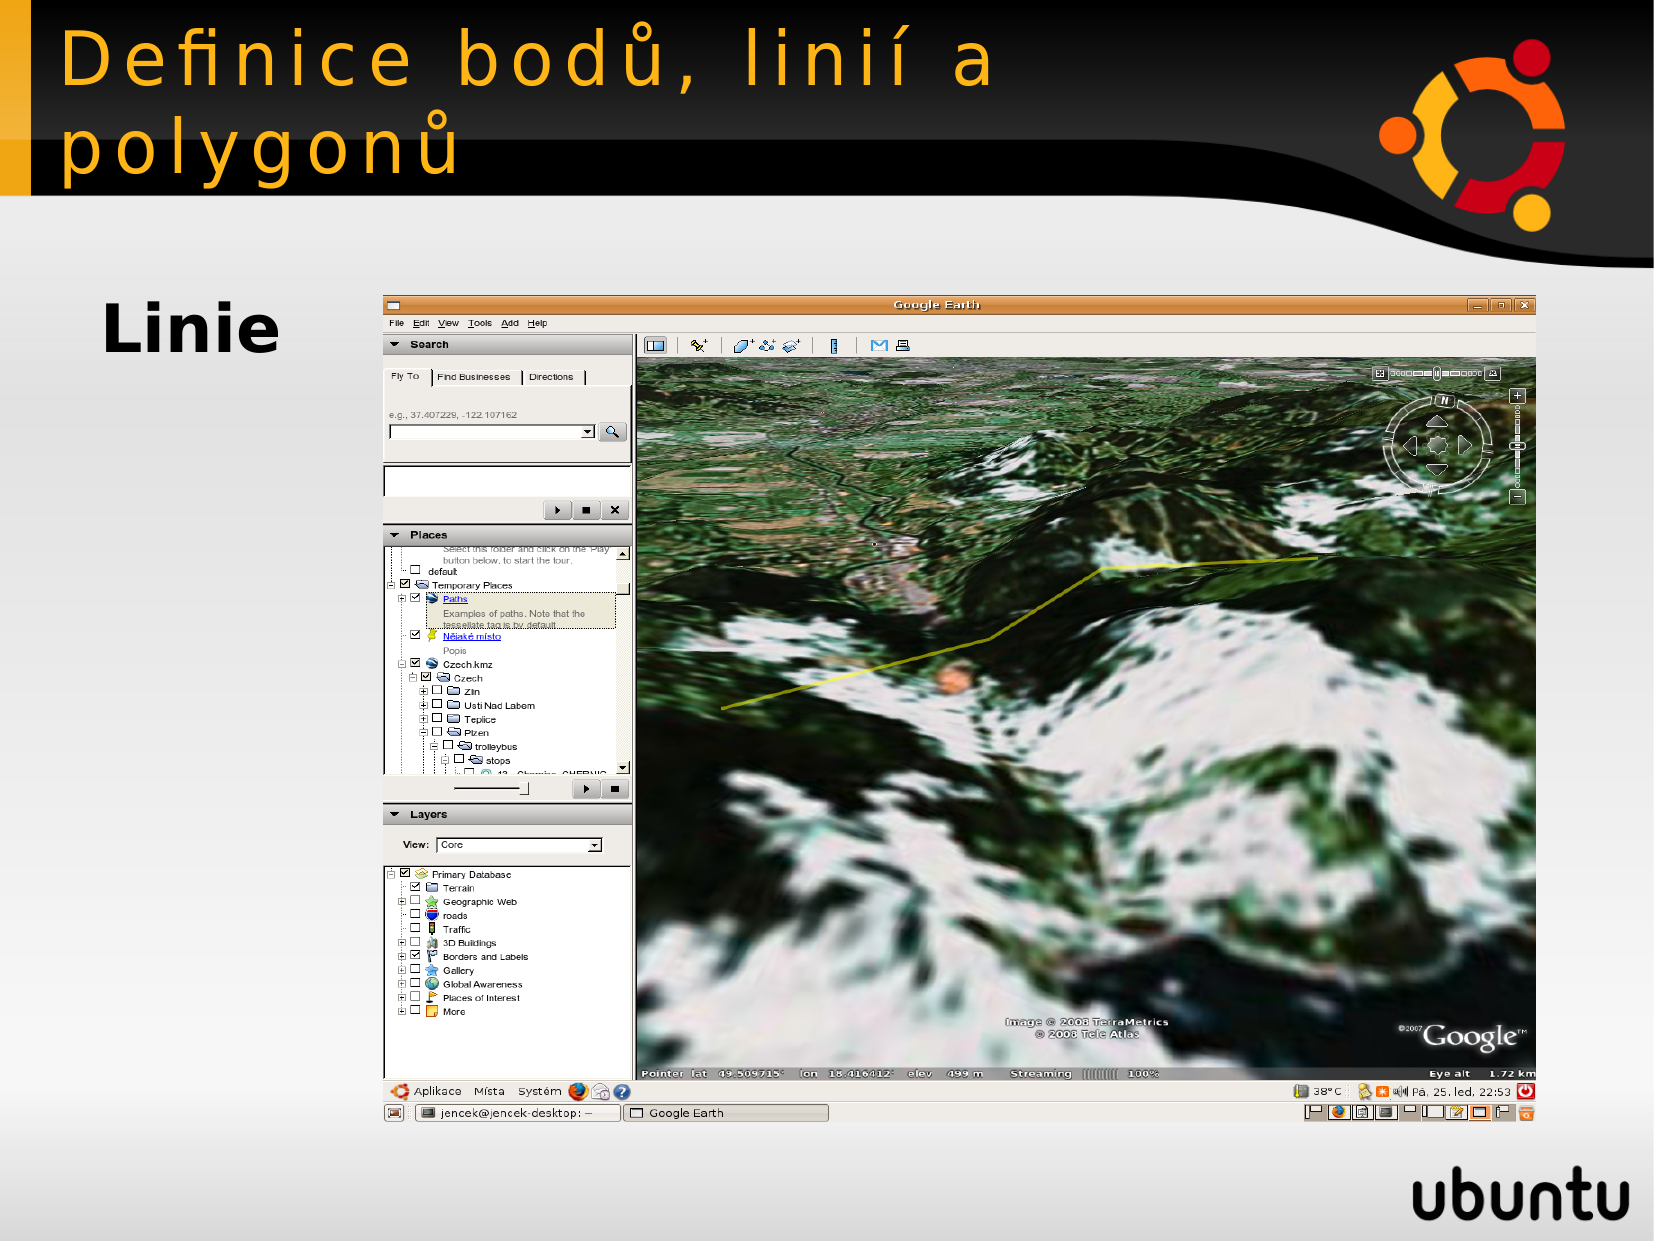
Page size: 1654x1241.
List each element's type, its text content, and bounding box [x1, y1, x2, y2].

list Linie [82, 290, 1571, 414]
title Definice bodů, linií a polygonů [59, 16, 1270, 191]
picture [0, 0, 1654, 1241]
